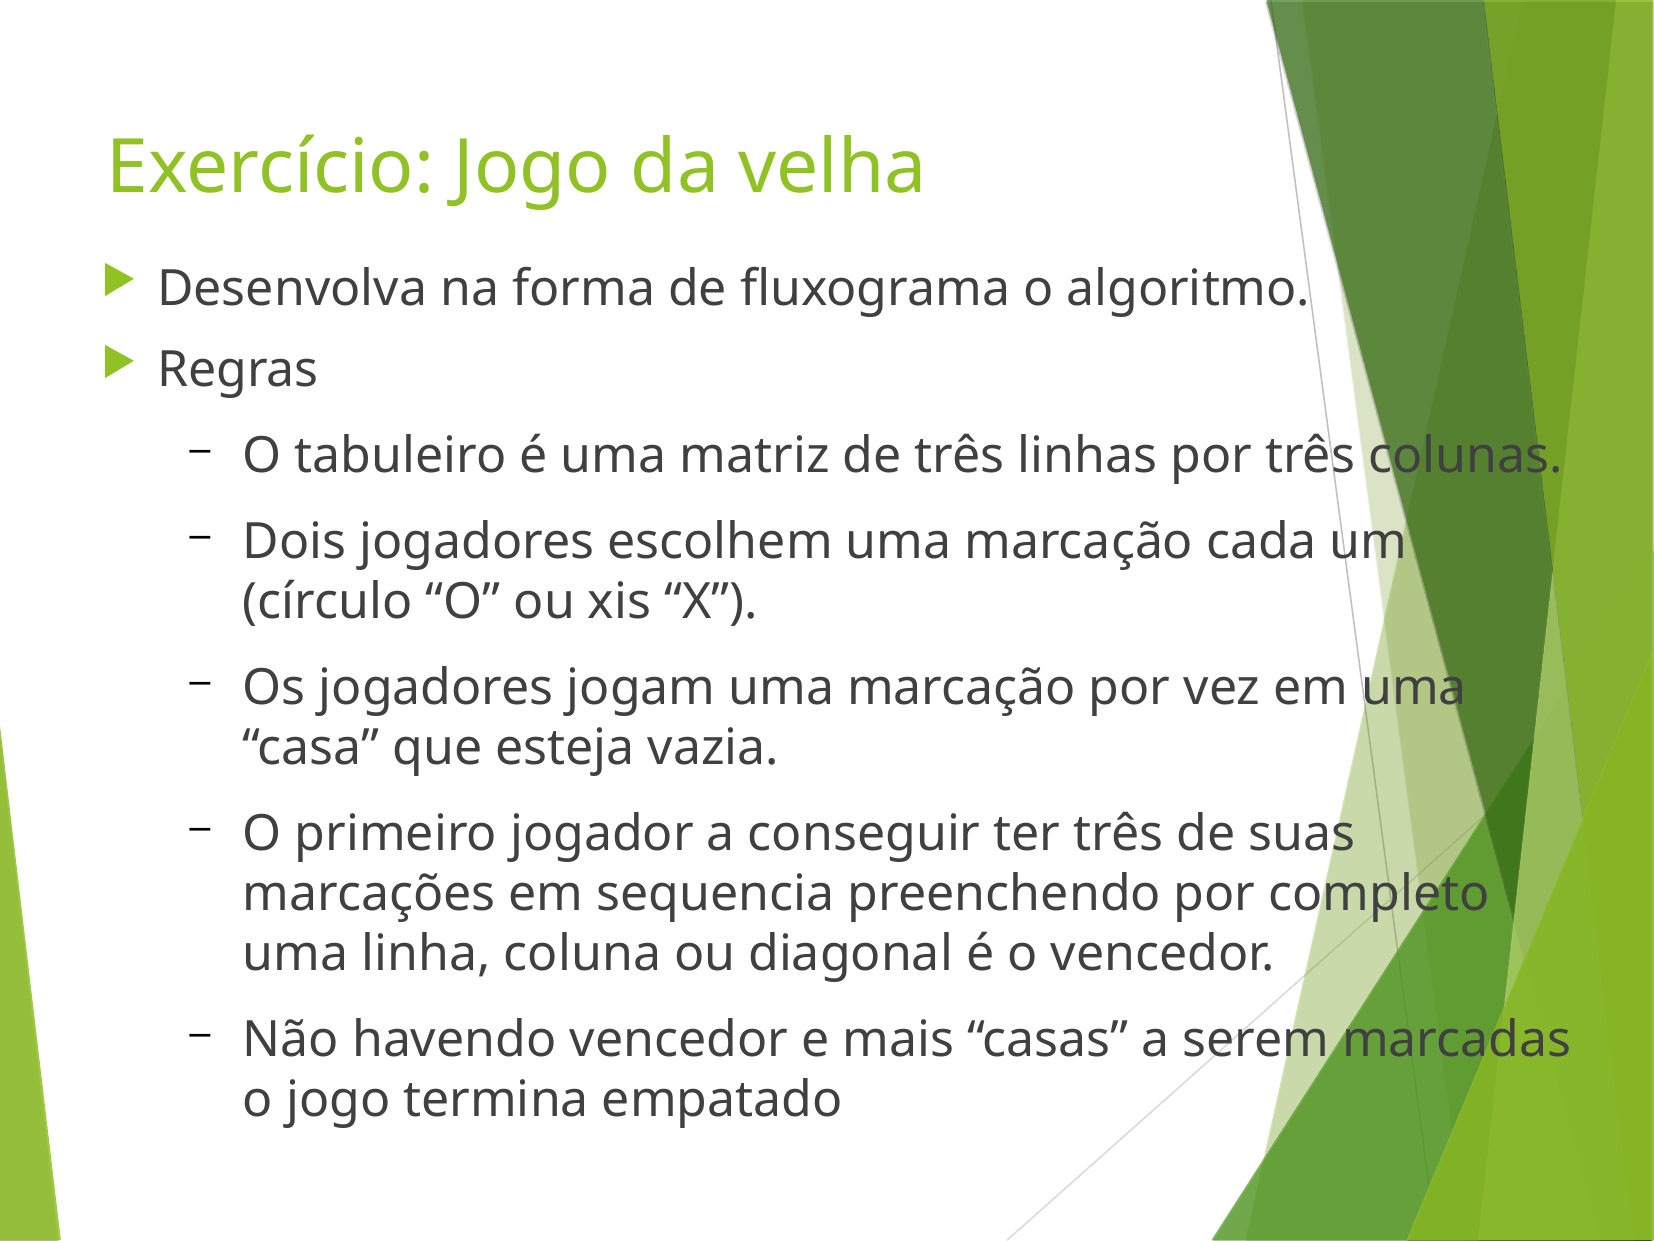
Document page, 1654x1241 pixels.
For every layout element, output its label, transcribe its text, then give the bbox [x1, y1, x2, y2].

title Exercício: Jogo da velha [91, 110, 1258, 248]
list Desenvolva na forma de fluxograma o algoritmo. Regras O tabuleiro é uma matriz de três linhas por três colunas. Dois jogadores escolhem uma marcação cada um (círculo “O” ou xis “X”). Os jogadores jogam uma marcação por vez em uma “casa” que esteja vazia. O primeiro jogador a conseguir ter três de suas marcações em sequencia preenchendo por completo uma linha, coluna ou diagonal é o vencedor. Não havendo vencedor e mais “casas” a serem marcadas o jogo termina empatado [86, 248, 1595, 1085]
